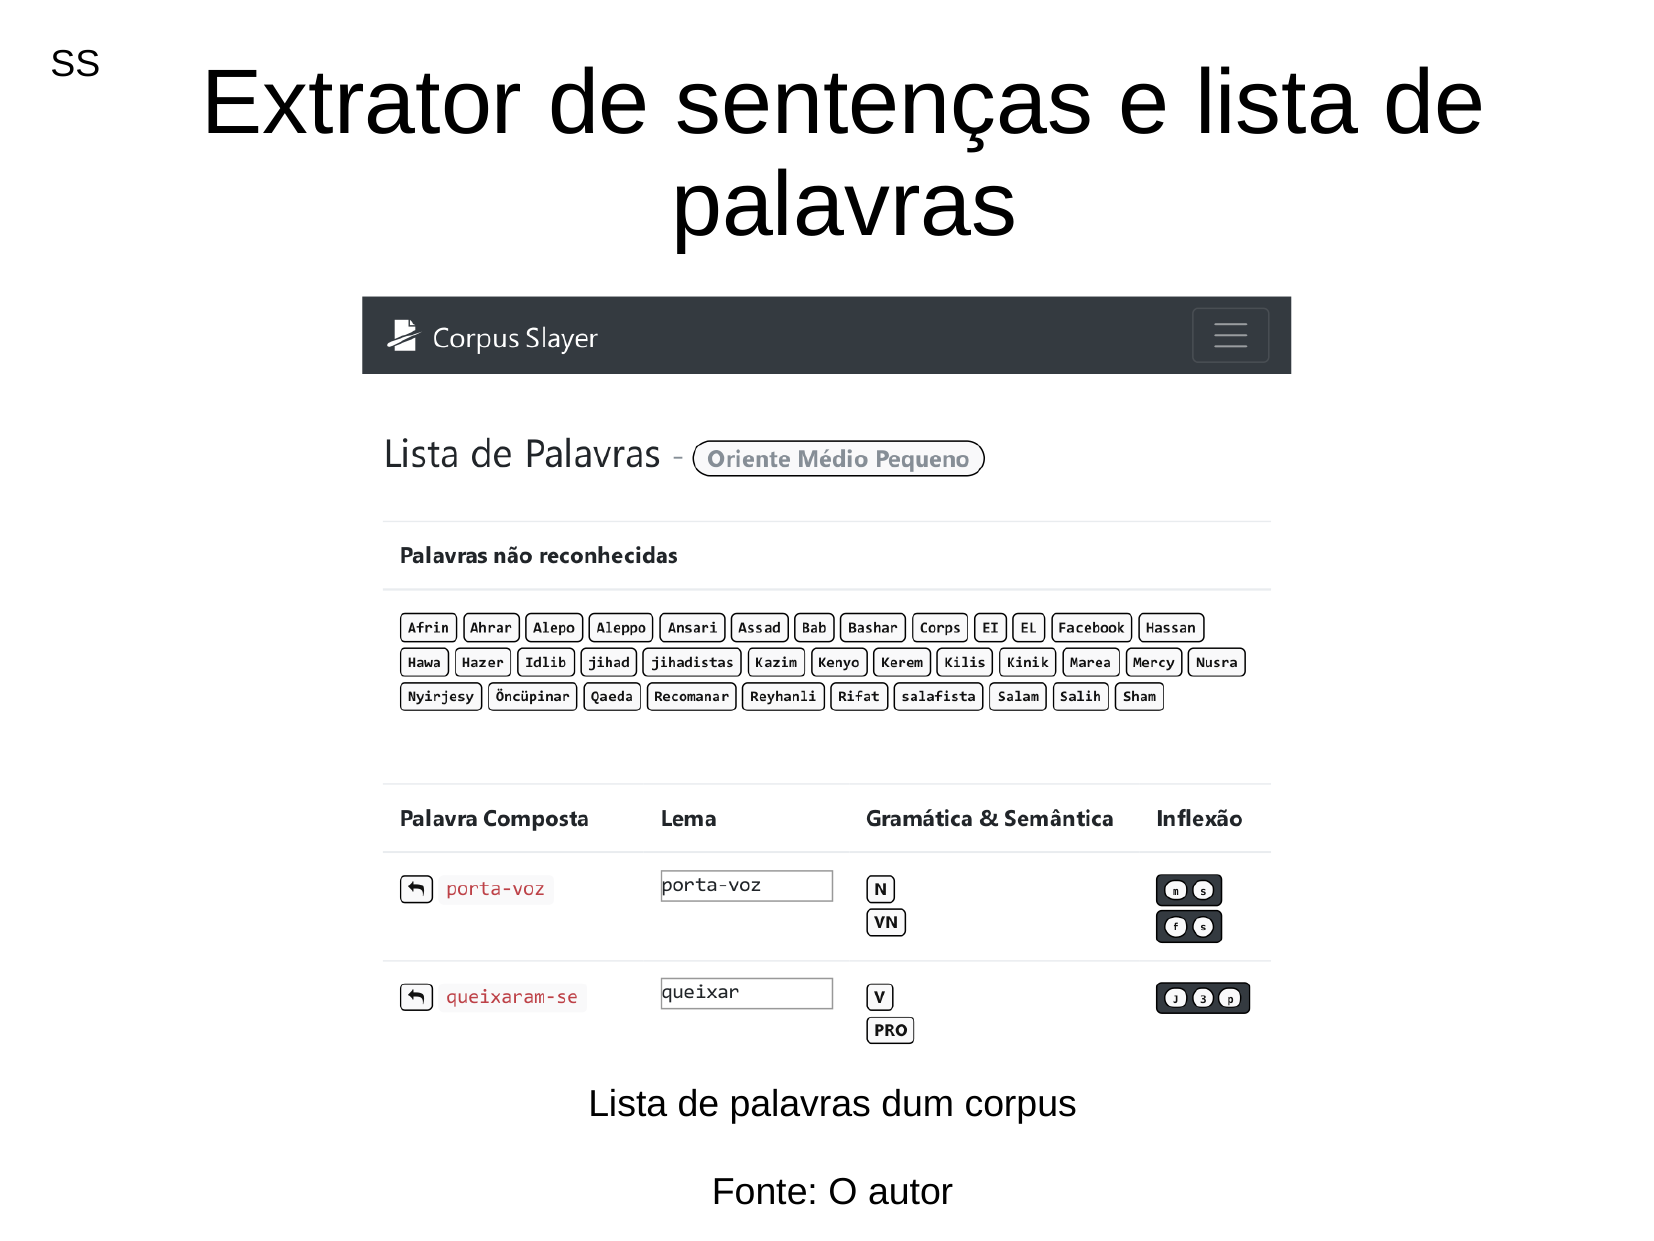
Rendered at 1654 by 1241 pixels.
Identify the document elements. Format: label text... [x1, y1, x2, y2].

text_box Fonte: O autor [236, 1163, 1430, 1221]
text_box Lista de palavras dum corpus [236, 1074, 1430, 1132]
picture [358, 292, 1294, 1051]
text_box SS [35, 35, 116, 93]
title Extrator de sentenças e lista de palavras [82, 49, 1571, 257]
